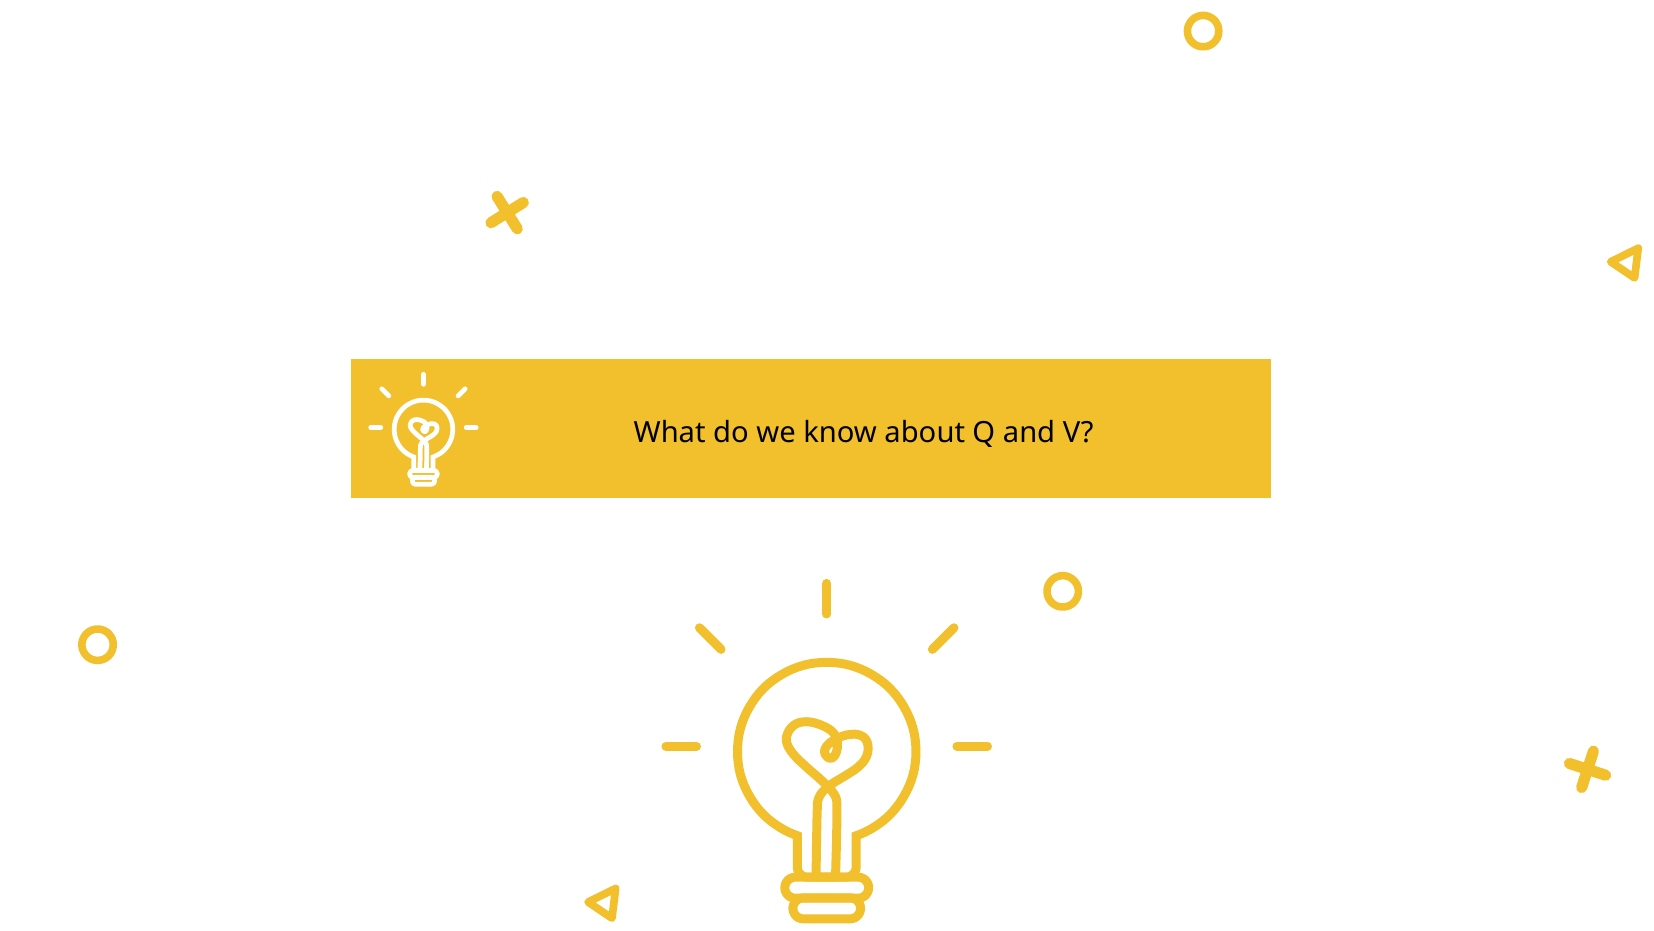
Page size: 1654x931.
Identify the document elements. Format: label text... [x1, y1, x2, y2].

text_box What do we know about Q and V? [487, 339, 1241, 523]
